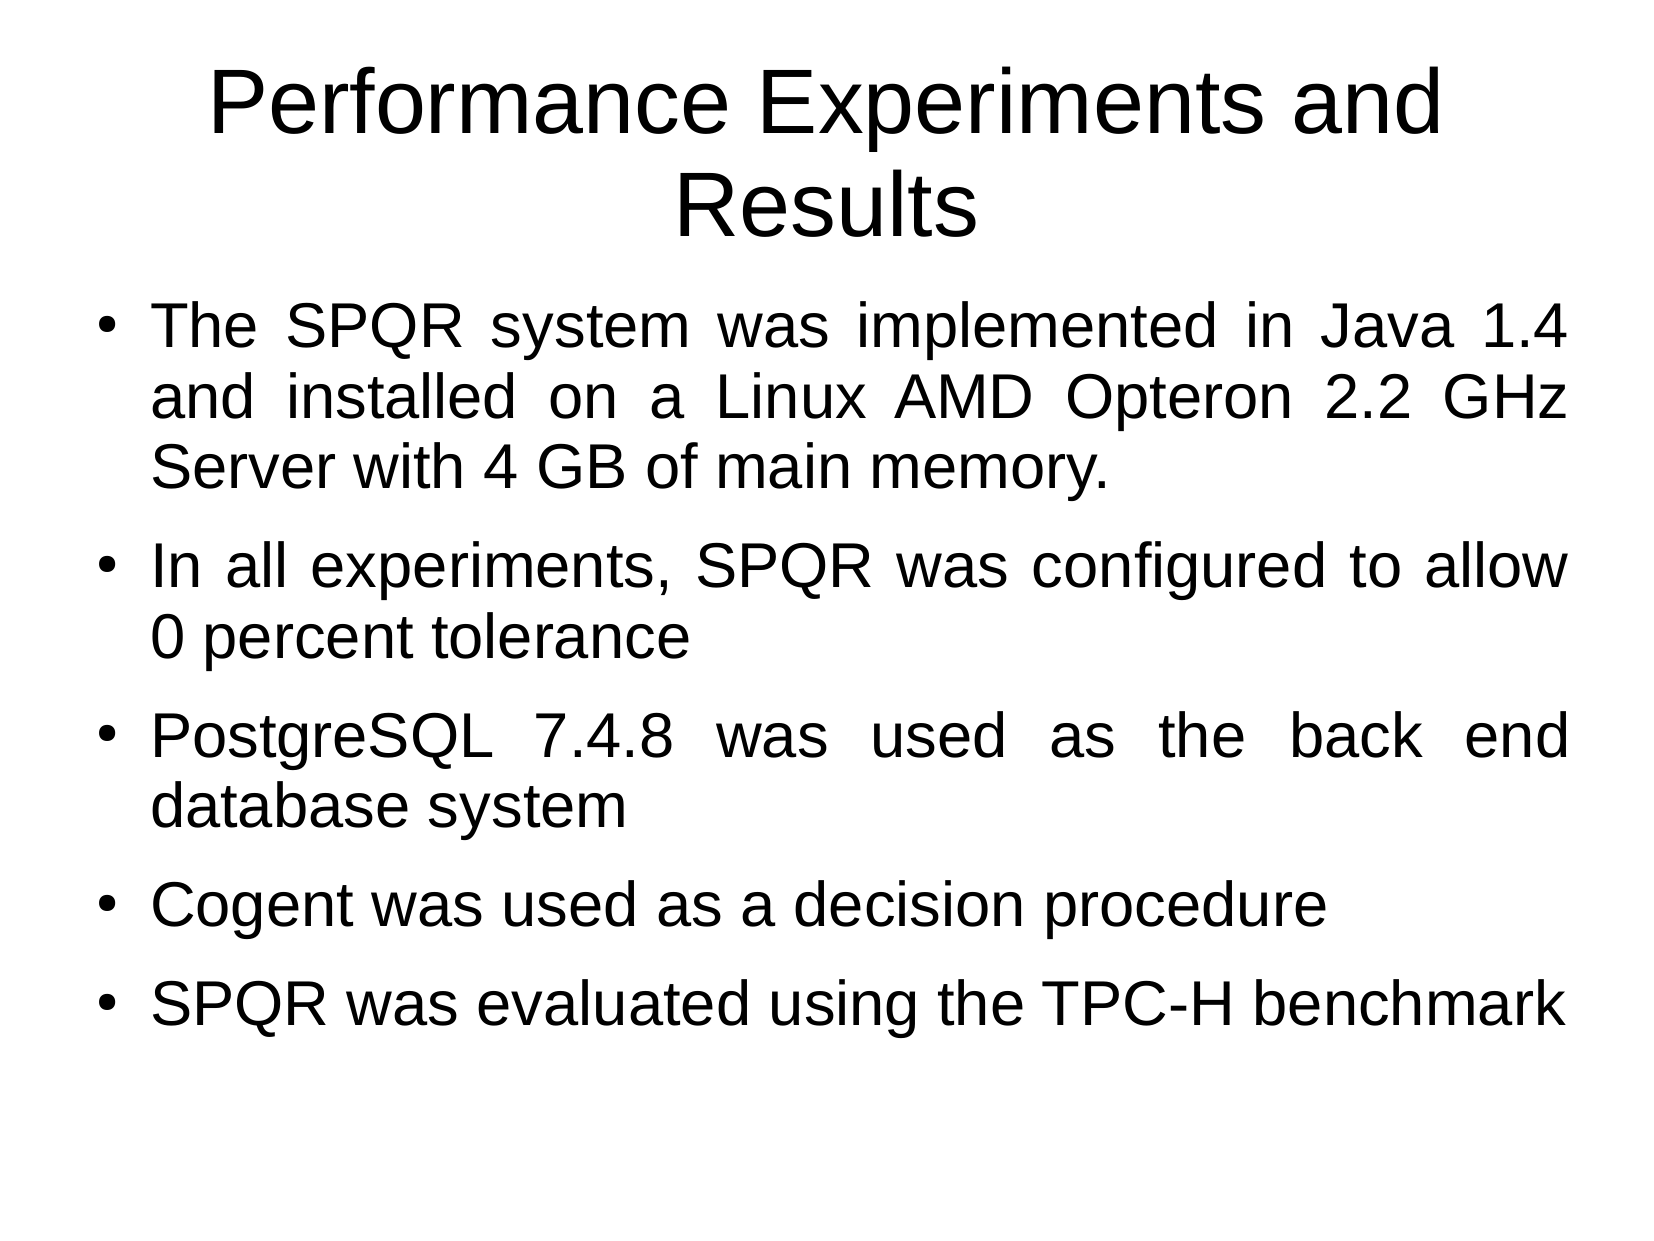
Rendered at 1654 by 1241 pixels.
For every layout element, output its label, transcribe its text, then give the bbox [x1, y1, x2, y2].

title Performance Experiments and Results [82, 50, 1571, 256]
list The SPQR system was implemented in Java 1.4 and installed on a Linux AMD Opteron 2.2 GHz Server with 4 GB of main memory. In all experiments, SPQR was configured to allow 0 percent tolerance PostgreSQL 7.4.8 was used as the back end database system Cogent was used as a decision procedure SPQR was evaluated using the TPC-H benchmark [82, 290, 1571, 1109]
